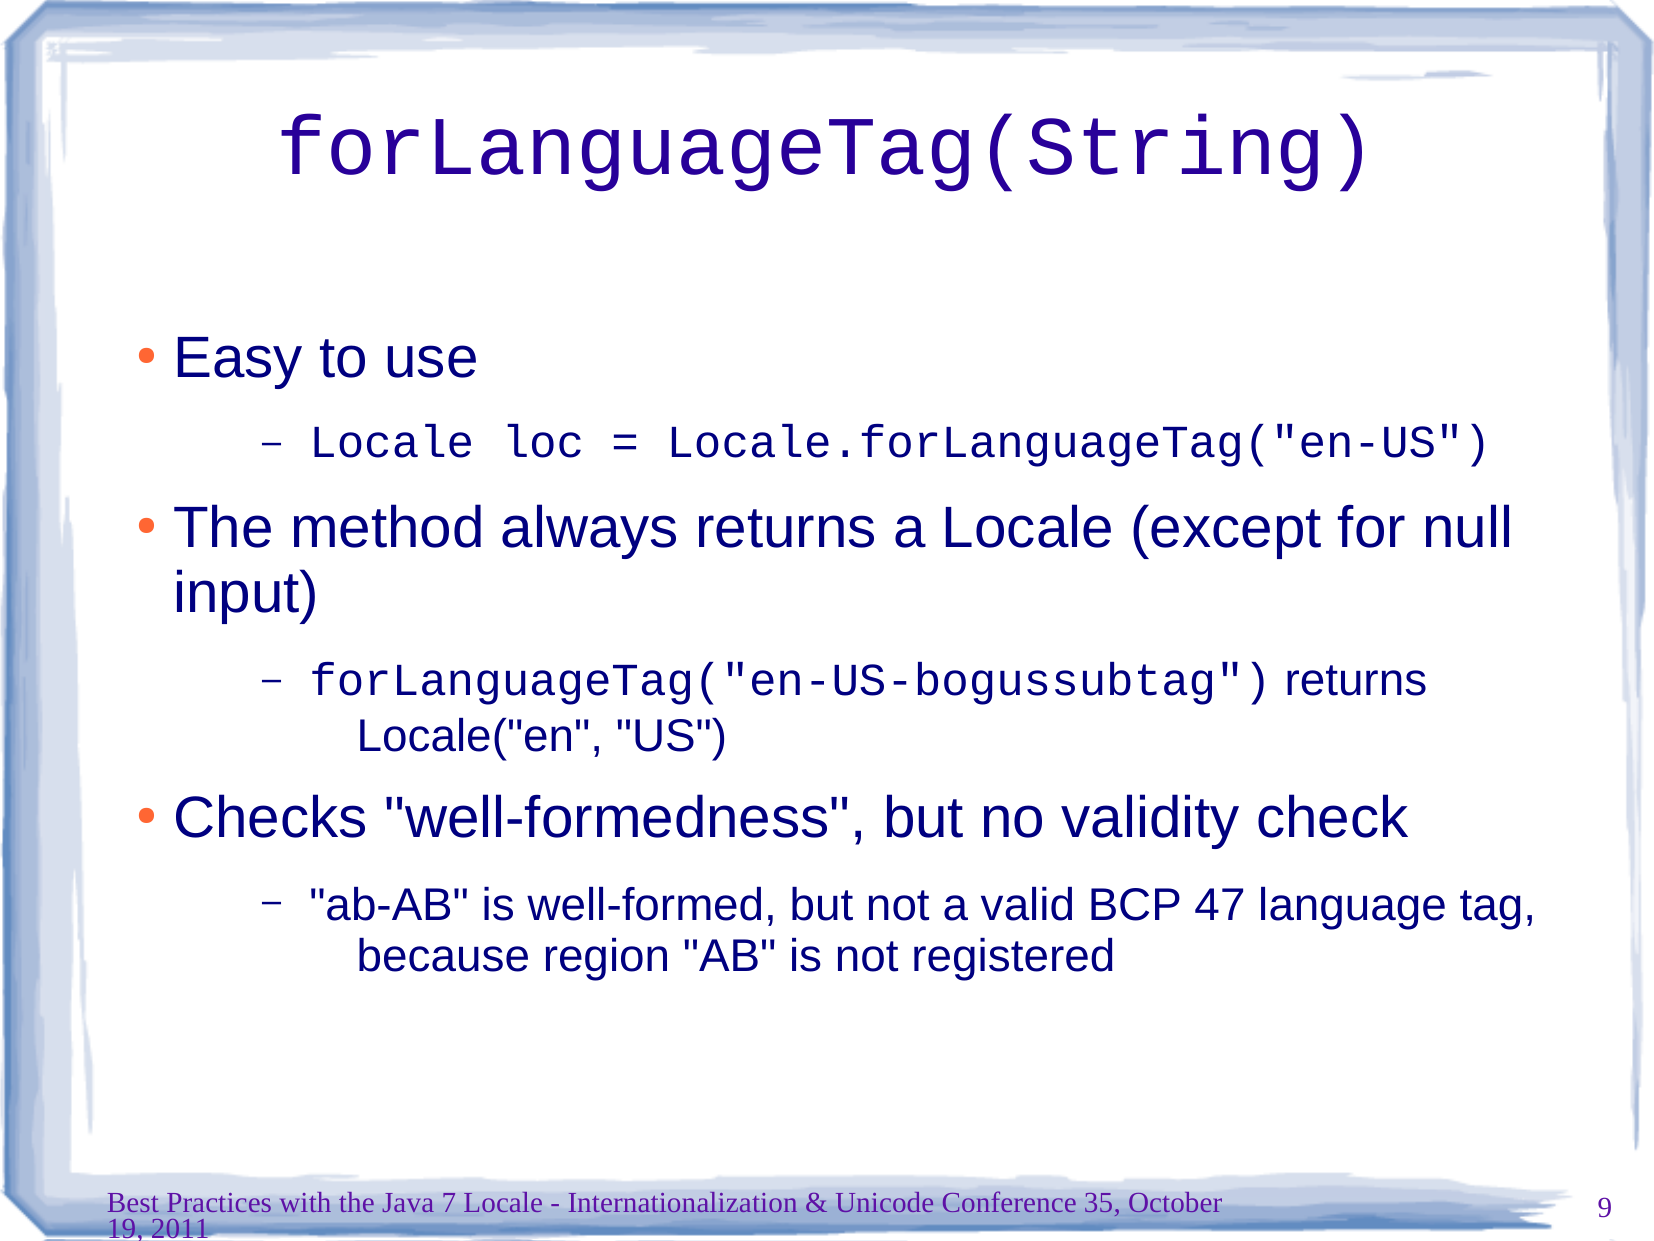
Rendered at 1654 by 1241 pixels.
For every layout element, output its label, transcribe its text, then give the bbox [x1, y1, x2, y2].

picture [0, 0, 1654, 1241]
list Easy to use Locale loc = Locale.forLanguageTag("en-US") The method always returns a Locale (except for null input) forLanguageTag("en-US-bogussubtag") returns Locale("en", "US") Checks "well-formedness", but no validity check "ab-AB" is well-formed, but not a valid BCP 47 language tag, because region "AB" is not registered [118, 324, 1571, 1144]
title forLanguageTag(String) [82, 49, 1571, 257]
